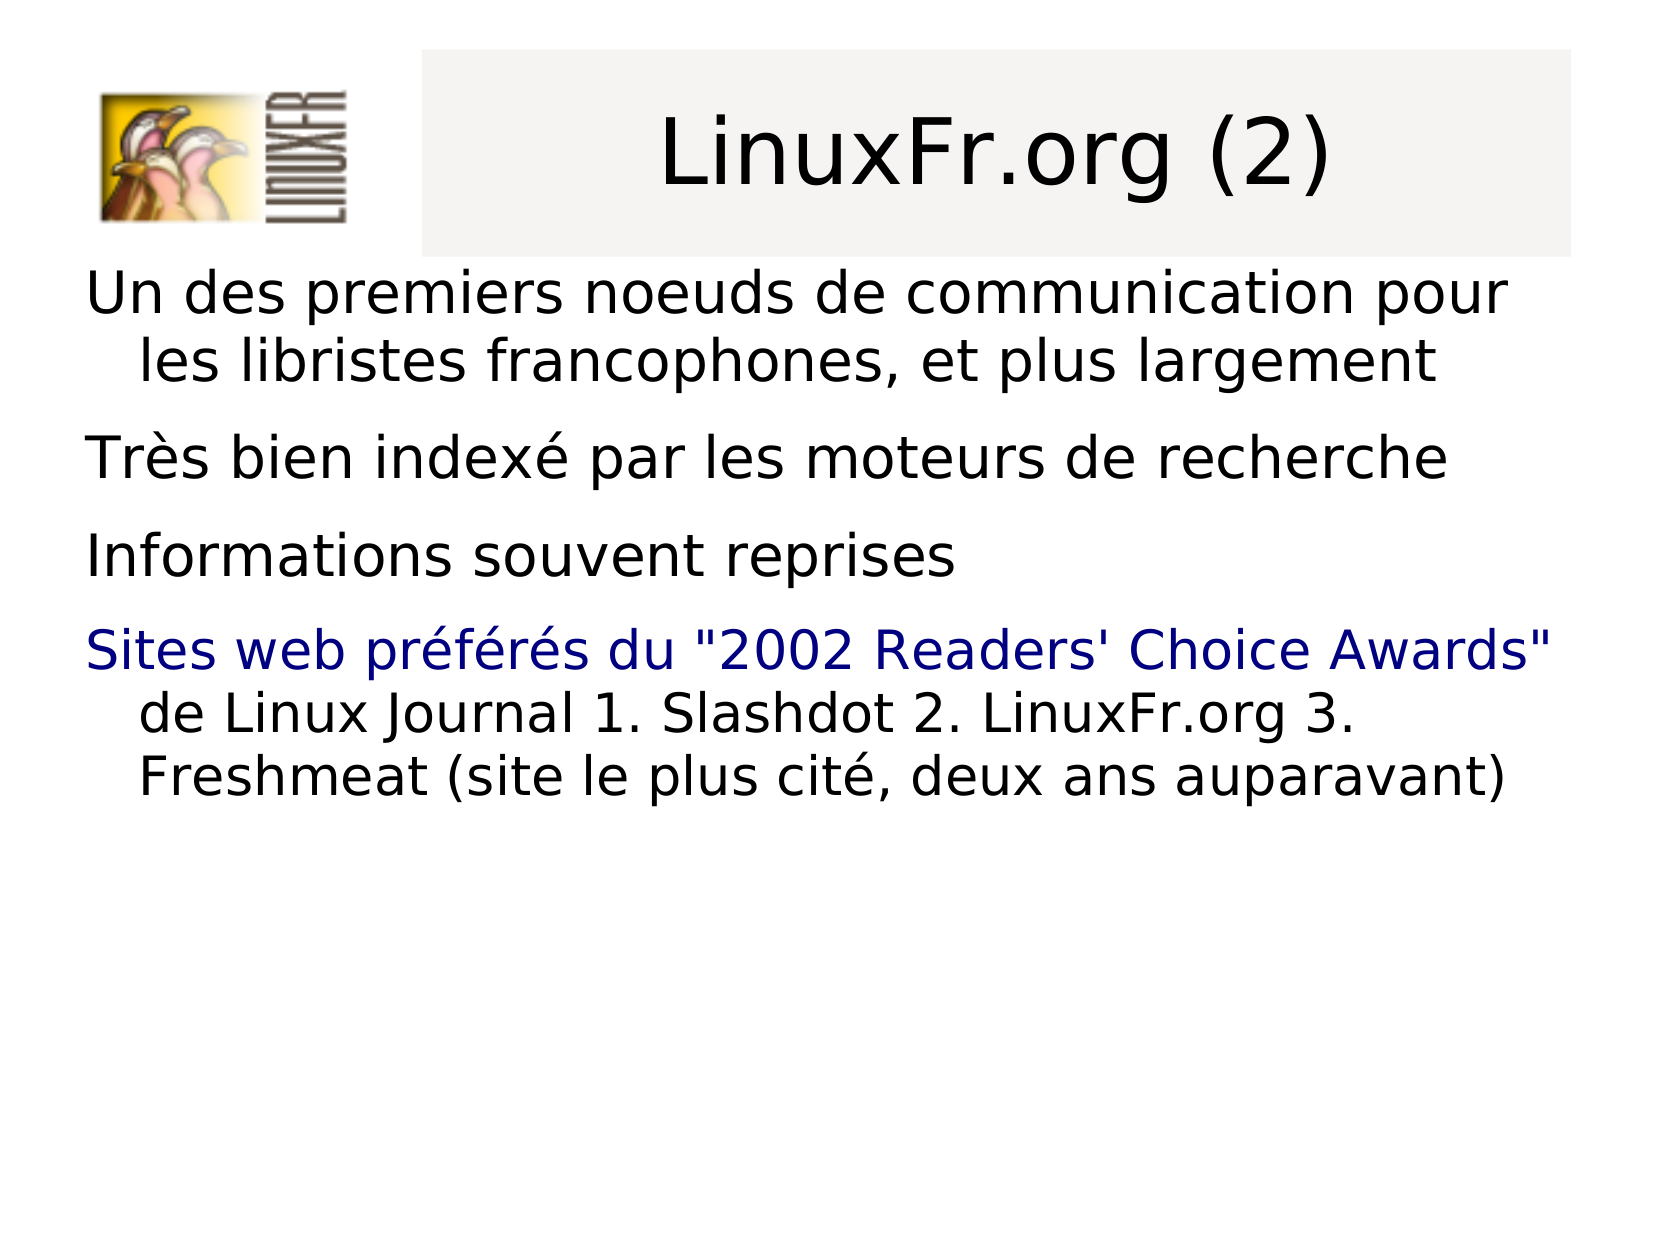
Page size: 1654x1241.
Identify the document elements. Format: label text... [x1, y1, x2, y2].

picture [95, 88, 355, 229]
list Un des premiers noeuds de communication pour les libristes francophones, et plus largement Très bien indexé par les moteurs de recherche Informations souvent reprises Sites web préférés du "2002 Readers' Choice Awards" de Linux Journal 1. Slashdot 2. LinuxFr.org 3. Freshmeat (site le plus cité, deux ans auparavant) [67, 259, 1602, 1167]
title LinuxFr.org (2) [421, 49, 1571, 257]
